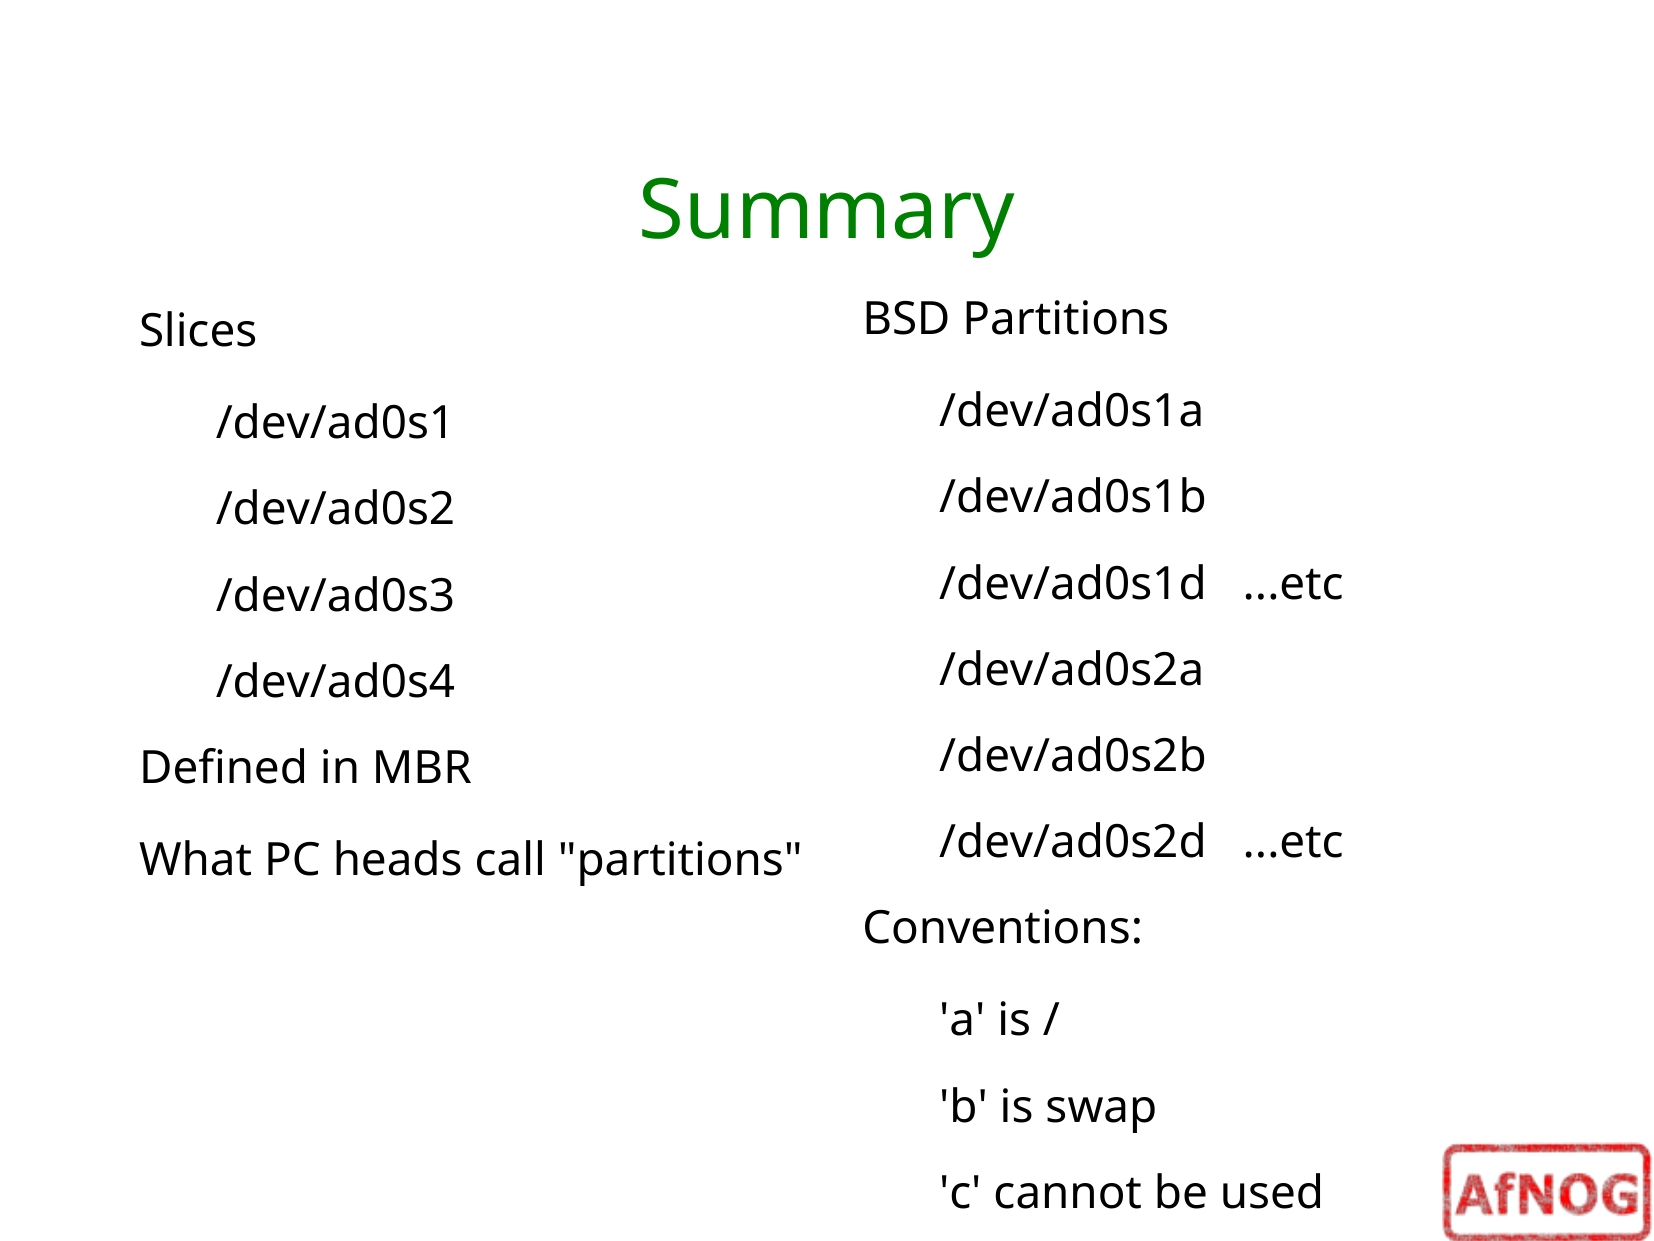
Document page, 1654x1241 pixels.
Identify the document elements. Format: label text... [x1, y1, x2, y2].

picture [1441, 1141, 1654, 1241]
list BSD Partitions /dev/ad0s1a /dev/ad0s1b /dev/ad0s1d ...etc /dev/ad0s2a /dev/ad0s2b /dev/ad0s2d ...etc Conventions: 'a' is / 'b' is swap 'c' cannot be used [844, 285, 1534, 1120]
list Slices /dev/ad0s1 /dev/ad0s2 /dev/ad0s3 /dev/ad0s4 Defined in MBR What PC heads call "partitions" [121, 297, 811, 1080]
title Summary [121, 102, 1533, 311]
